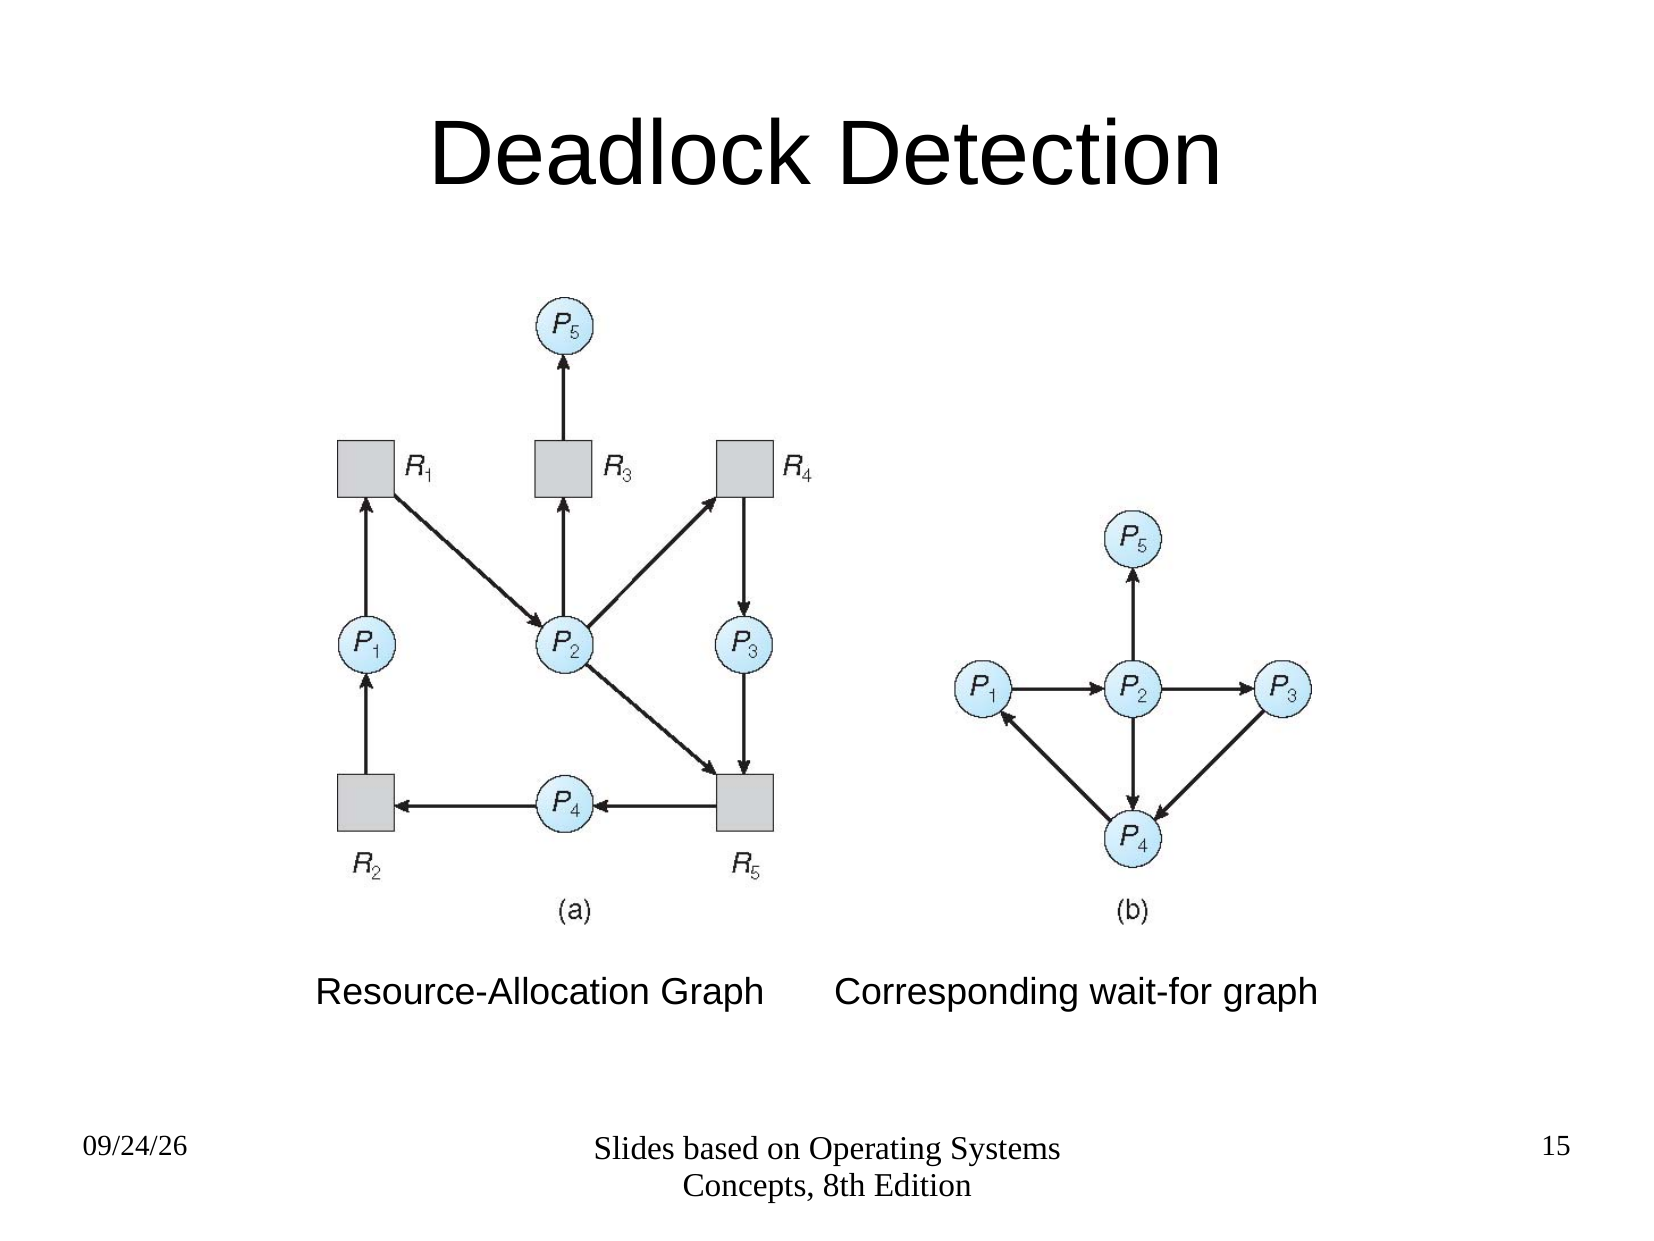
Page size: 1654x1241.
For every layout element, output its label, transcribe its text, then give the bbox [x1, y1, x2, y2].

picture [337, 297, 1312, 926]
text_box Resource-Allocation Graph [300, 959, 780, 1021]
title Deadlock Detection [82, 49, 1571, 257]
text_box Corresponding wait-for graph [819, 959, 1334, 1021]
